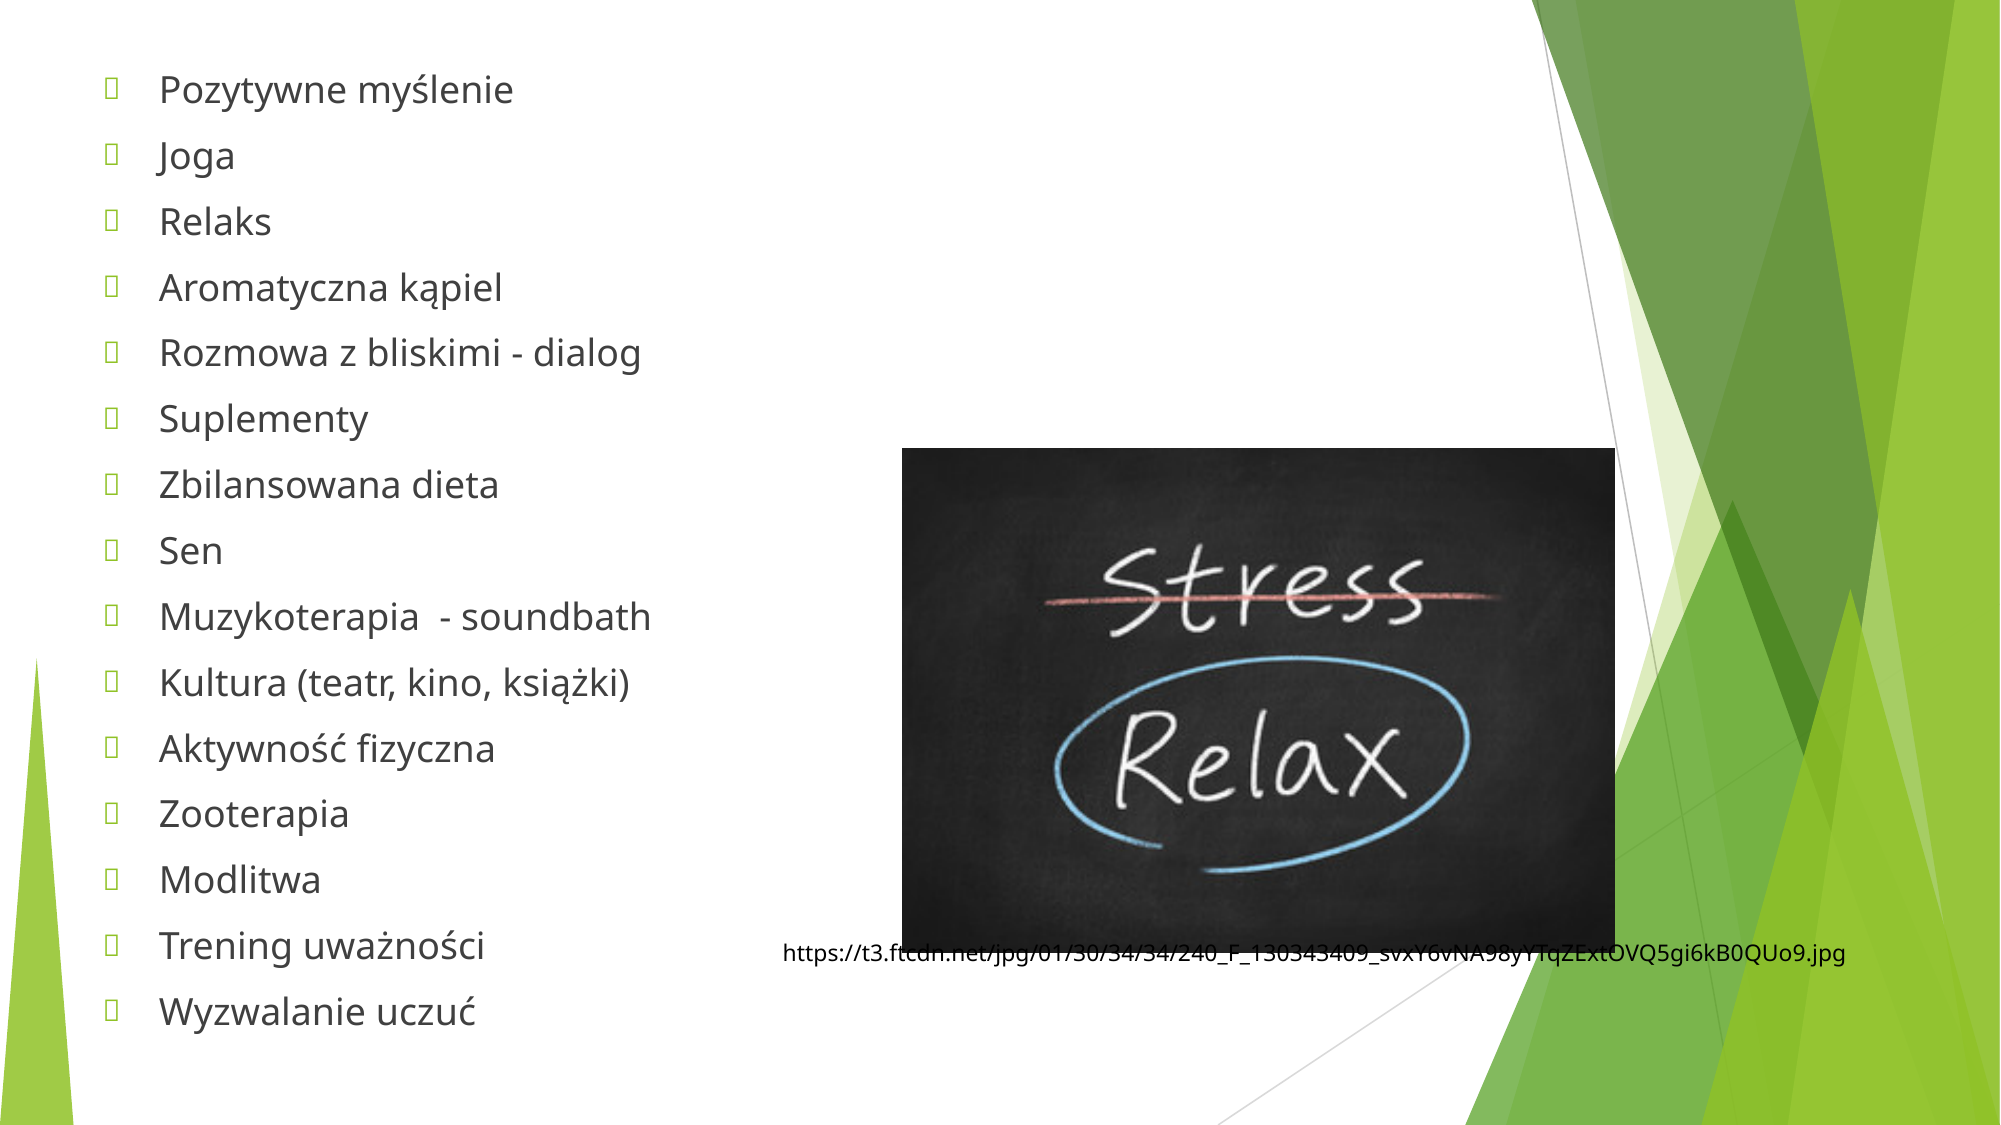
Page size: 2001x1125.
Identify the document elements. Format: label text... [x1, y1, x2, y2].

list Pozytywne myślenie Joga Relaks Aromatyczna kąpiel Rozmowa z bliskimi - dialog Suplementy Zbilansowana dieta Sen Muzykoterapia - soundbath Kultura (teatr, kino, książki) Aktywność fizyczna Zooterapia Modlitwa Trening uważności Wyzwalanie uczuć [87, 58, 1874, 953]
text_box https://t3.ftcdn.net/jpg/01/30/34/34/240_F_130343409_svxY6vNA98yYTqZExtOVQ5gi6kB0QUo9.jpg [767, 931, 1864, 974]
picture [902, 448, 1615, 931]
